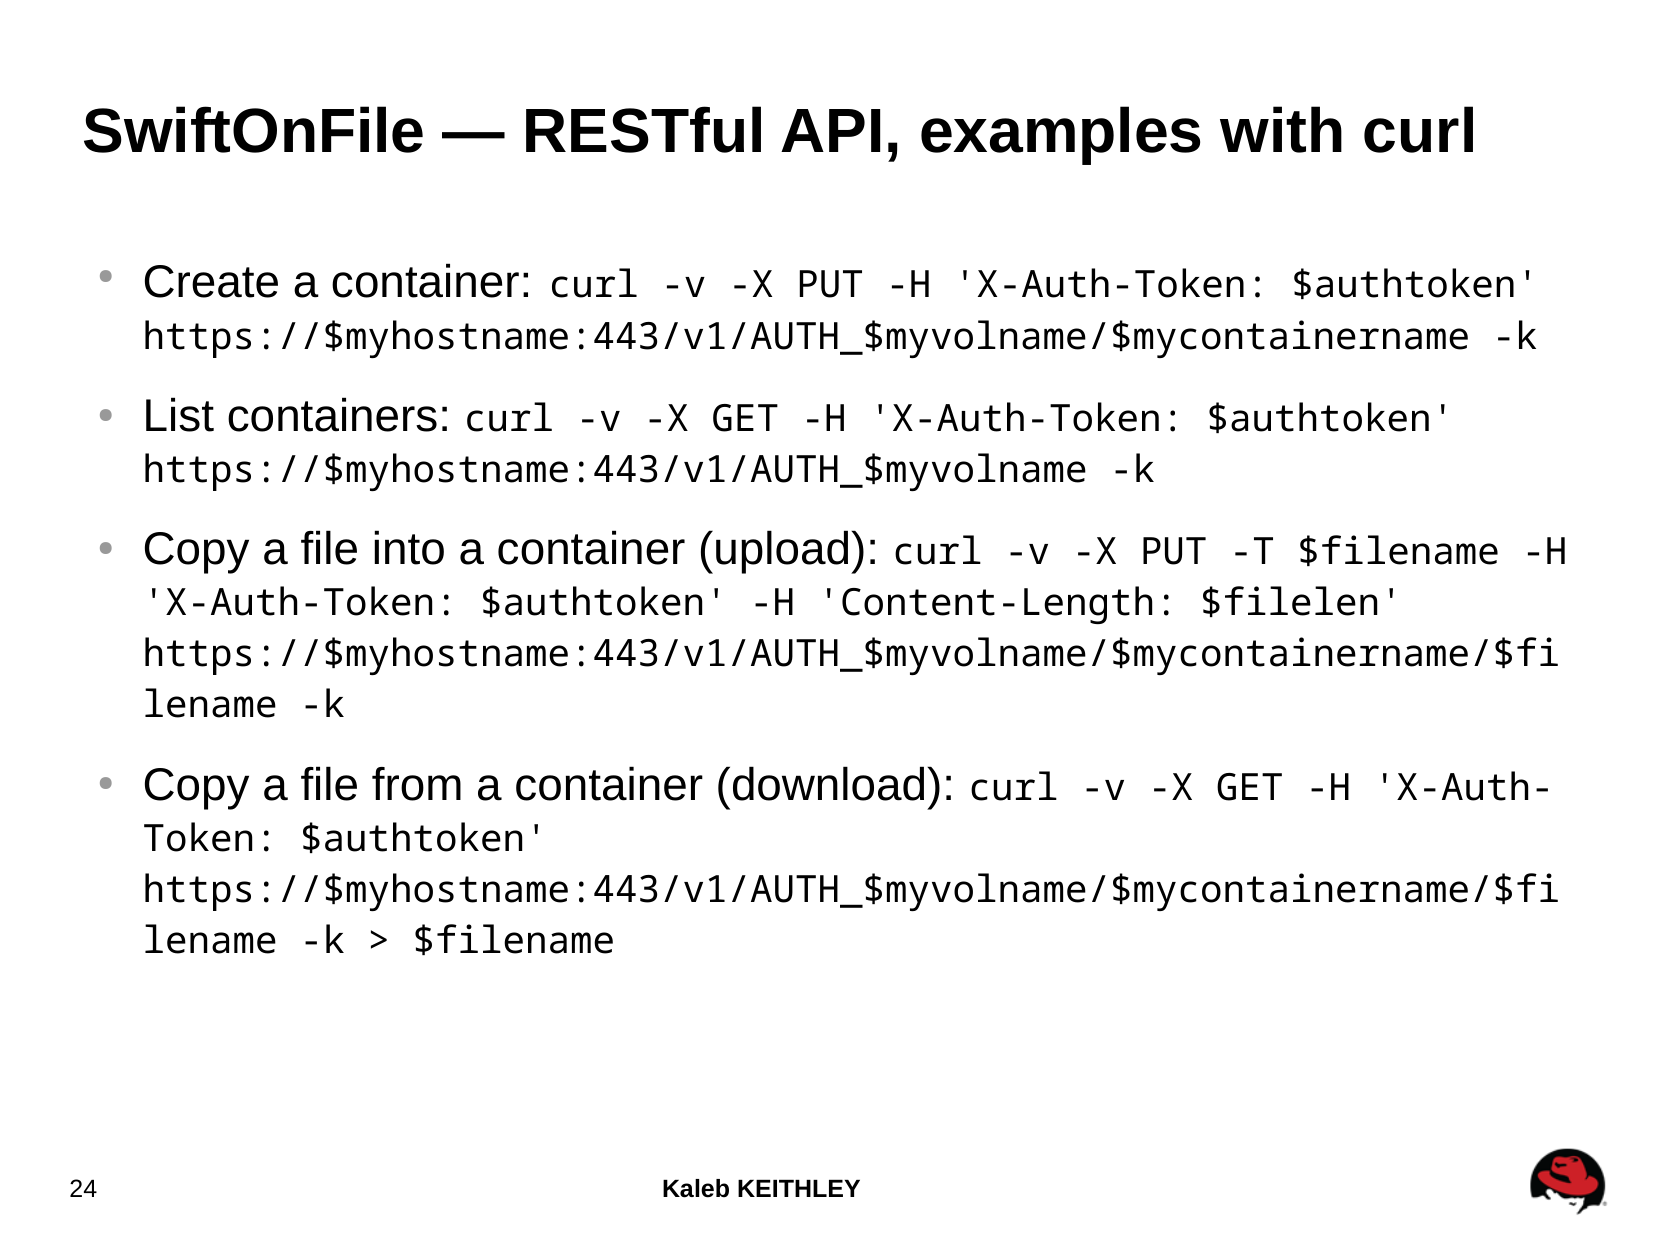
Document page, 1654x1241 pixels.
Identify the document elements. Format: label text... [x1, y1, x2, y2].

picture [1529, 1146, 1613, 1224]
title SwiftOnFile — RESTful API, examples with curl [82, 37, 1571, 226]
list Create a container: curl -v -X PUT -H 'X-Auth-Token: $authtoken' https://$myhostname:443/v1/AUTH_$myvolname/$mycontainername -k List containers: curl -v -X GET -H 'X-Auth-Token: $authtoken' https://$myhostname:443/v1/AUTH_$myvolname -k Copy a file into a container (upload): curl -v -X PUT -T $filename -H 'X-Auth-Token: $authtoken' -H 'Content-Length: $filelen' https://$myhostname:443/v1/AUTH_$myvolname/$mycontainername/$filename -k Copy a file from a container (download): curl -v -X GET -H 'X-Auth-Token: $authtoken' https://$myhostname:443/v1/AUTH_$myvolname/$mycontainername/$filename -k > $filename [82, 244, 1571, 1039]
